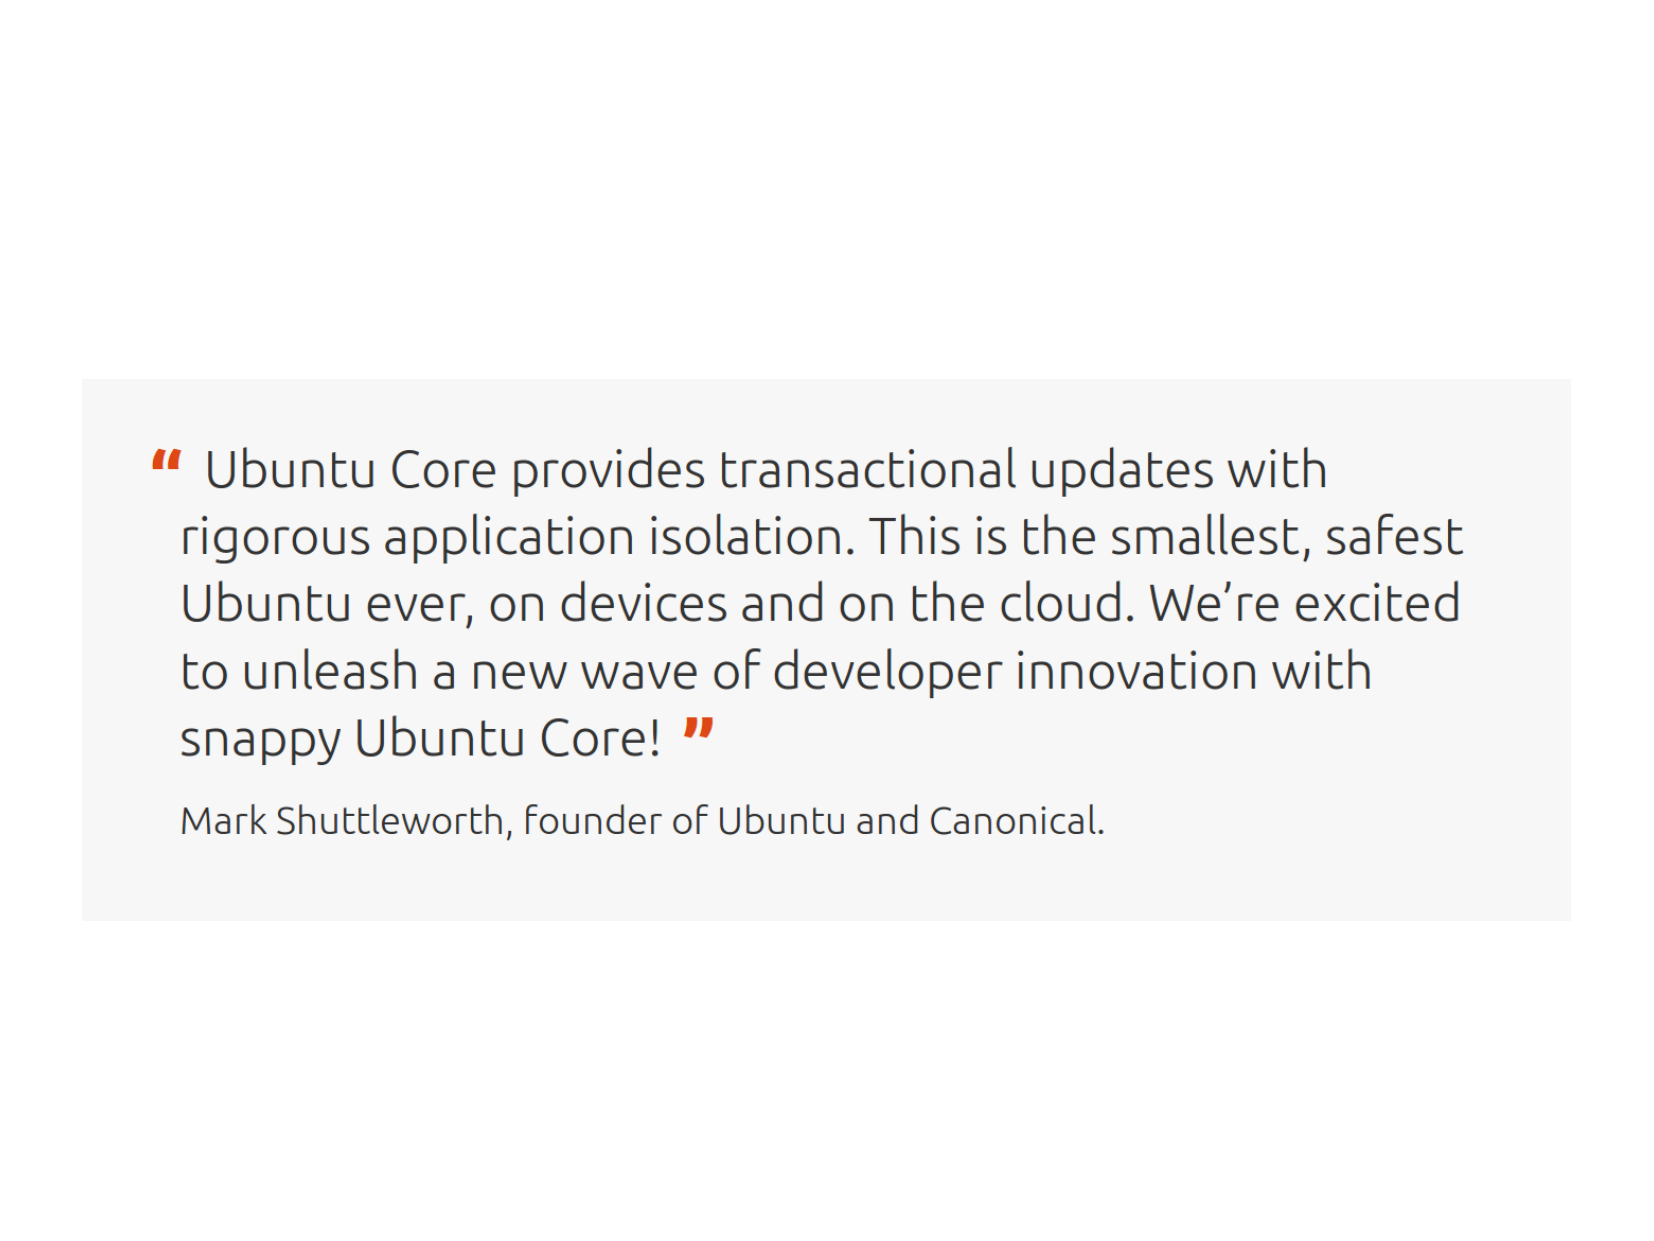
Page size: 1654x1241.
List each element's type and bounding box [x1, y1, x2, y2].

picture [82, 379, 1571, 921]
